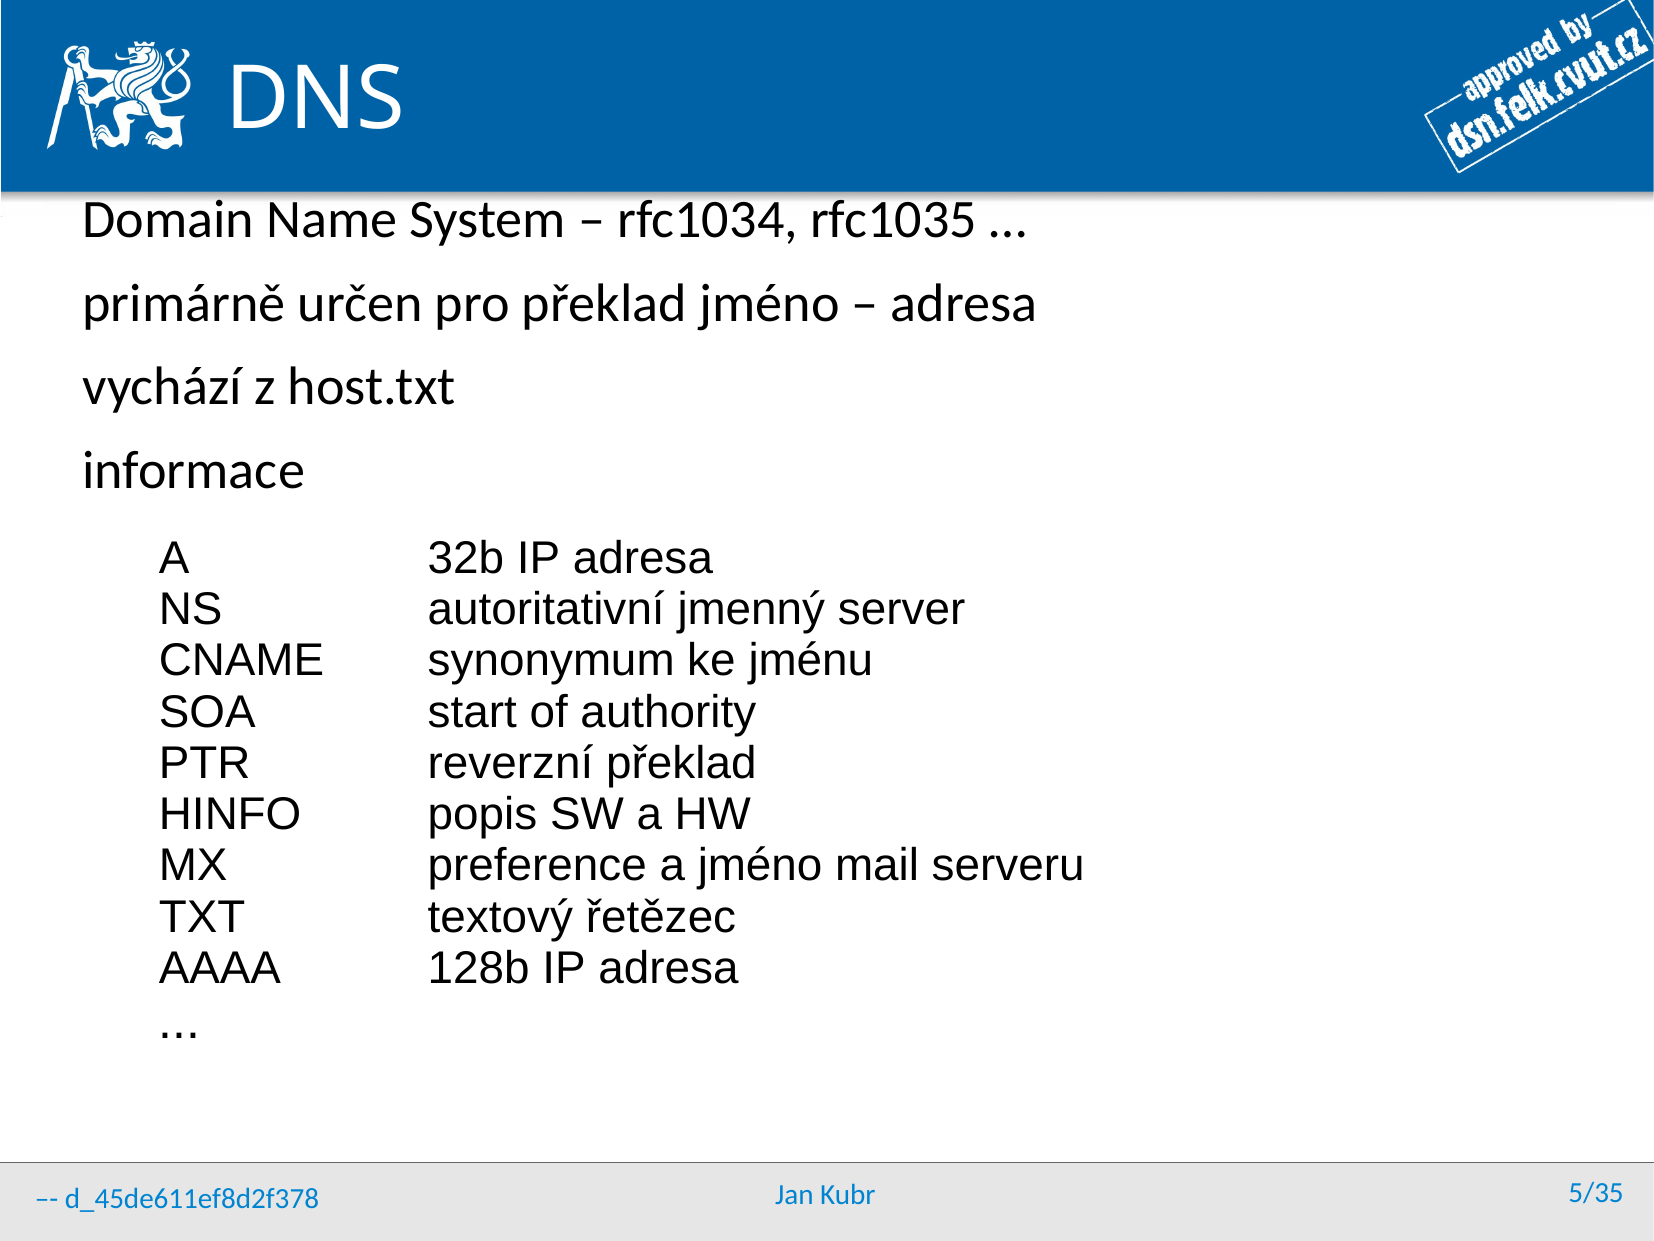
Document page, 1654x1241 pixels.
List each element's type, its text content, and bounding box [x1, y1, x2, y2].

list Domain Name System – rfc1034, rfc1035 … primárně určen pro překlad jméno – adresa vychází z host.txt informace A 32b IP adresa NS autoritativní jmenný server CNAME synonymum ke jménu SOA start of authority PTR reverzní překlad HINFO popis SW a HW MX preference a jméno mail serveru TXT textový řetězec AAAA 128b IP adresa ... [64, 196, 1603, 1241]
picture [1, 0, 1654, 217]
title DNS [225, 0, 1426, 188]
